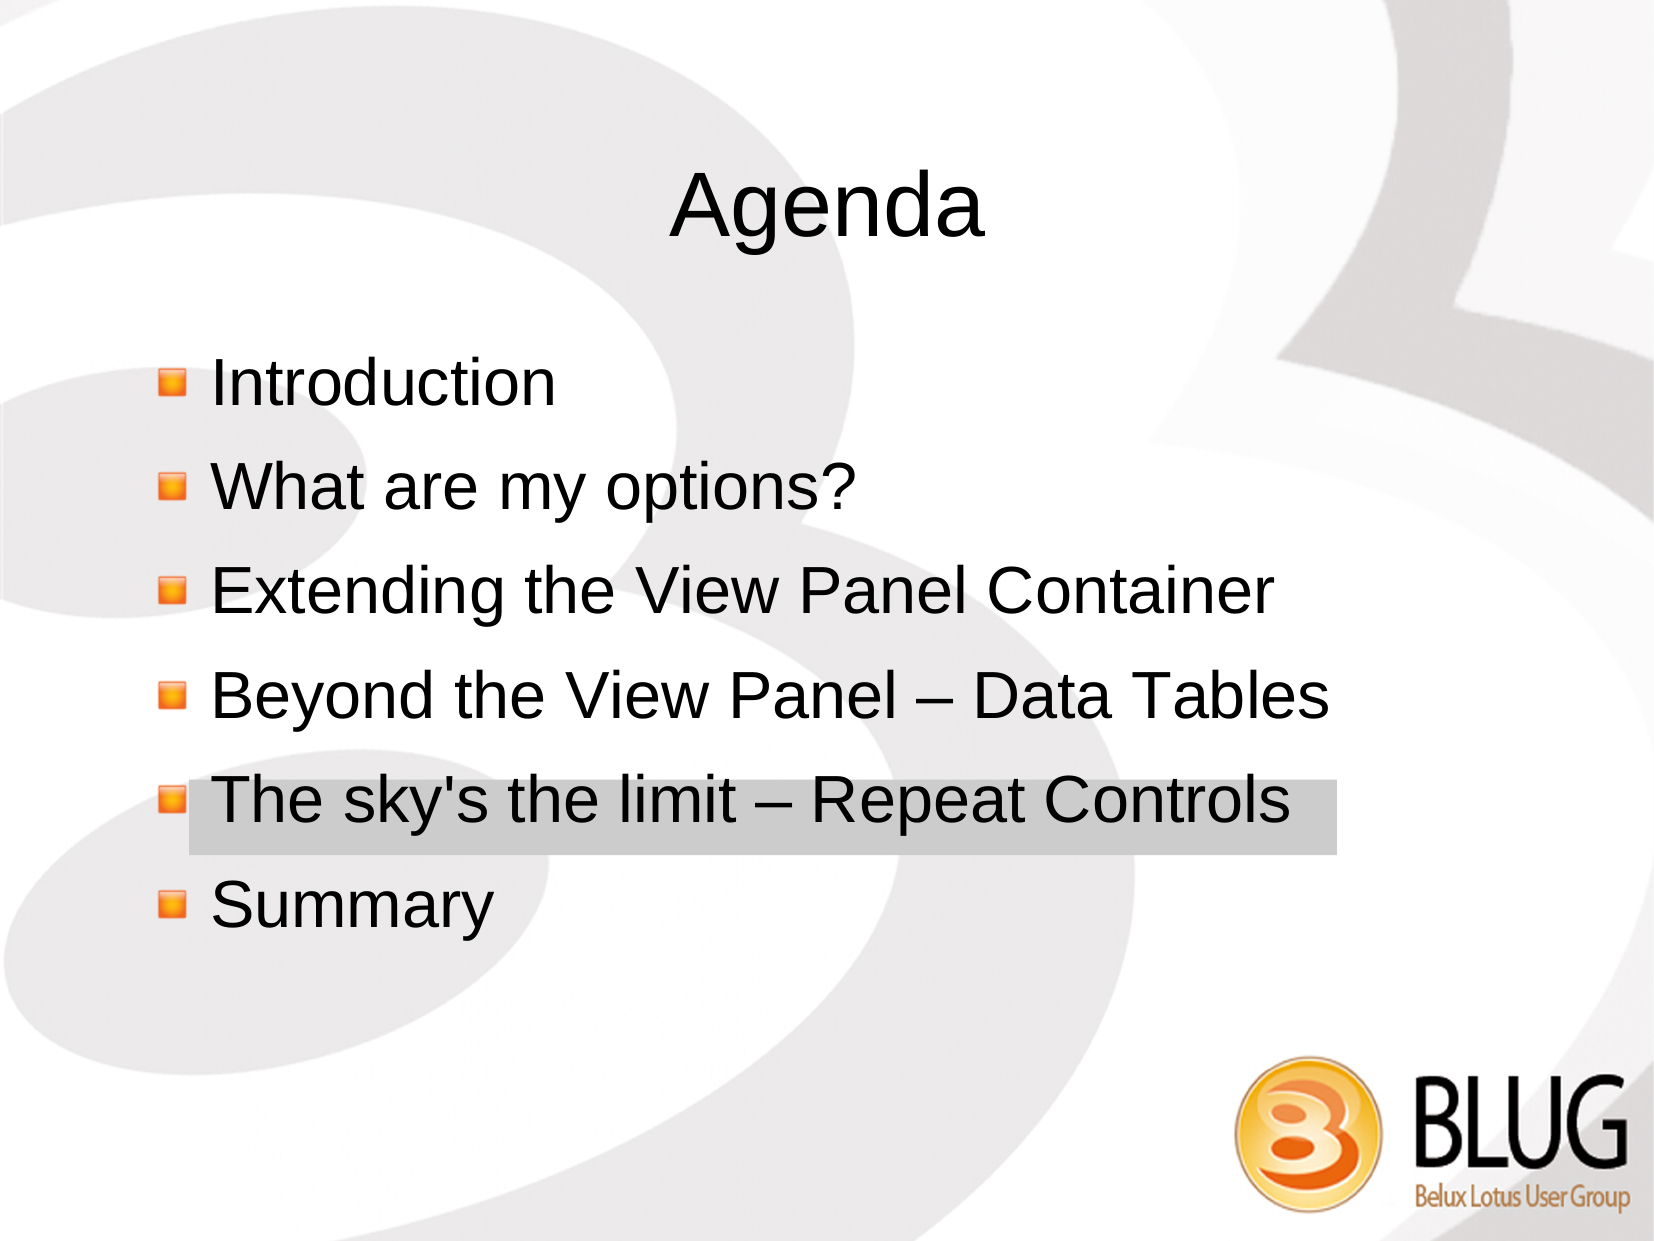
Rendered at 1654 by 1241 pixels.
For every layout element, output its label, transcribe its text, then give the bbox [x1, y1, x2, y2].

list Introduction What are my options? Extending the View Panel Container Beyond the View Panel – Data Tables The sky's the limit – Repeat Controls Summary [121, 344, 1534, 1126]
picture [0, 0, 1654, 1241]
title Agenda [121, 102, 1534, 310]
